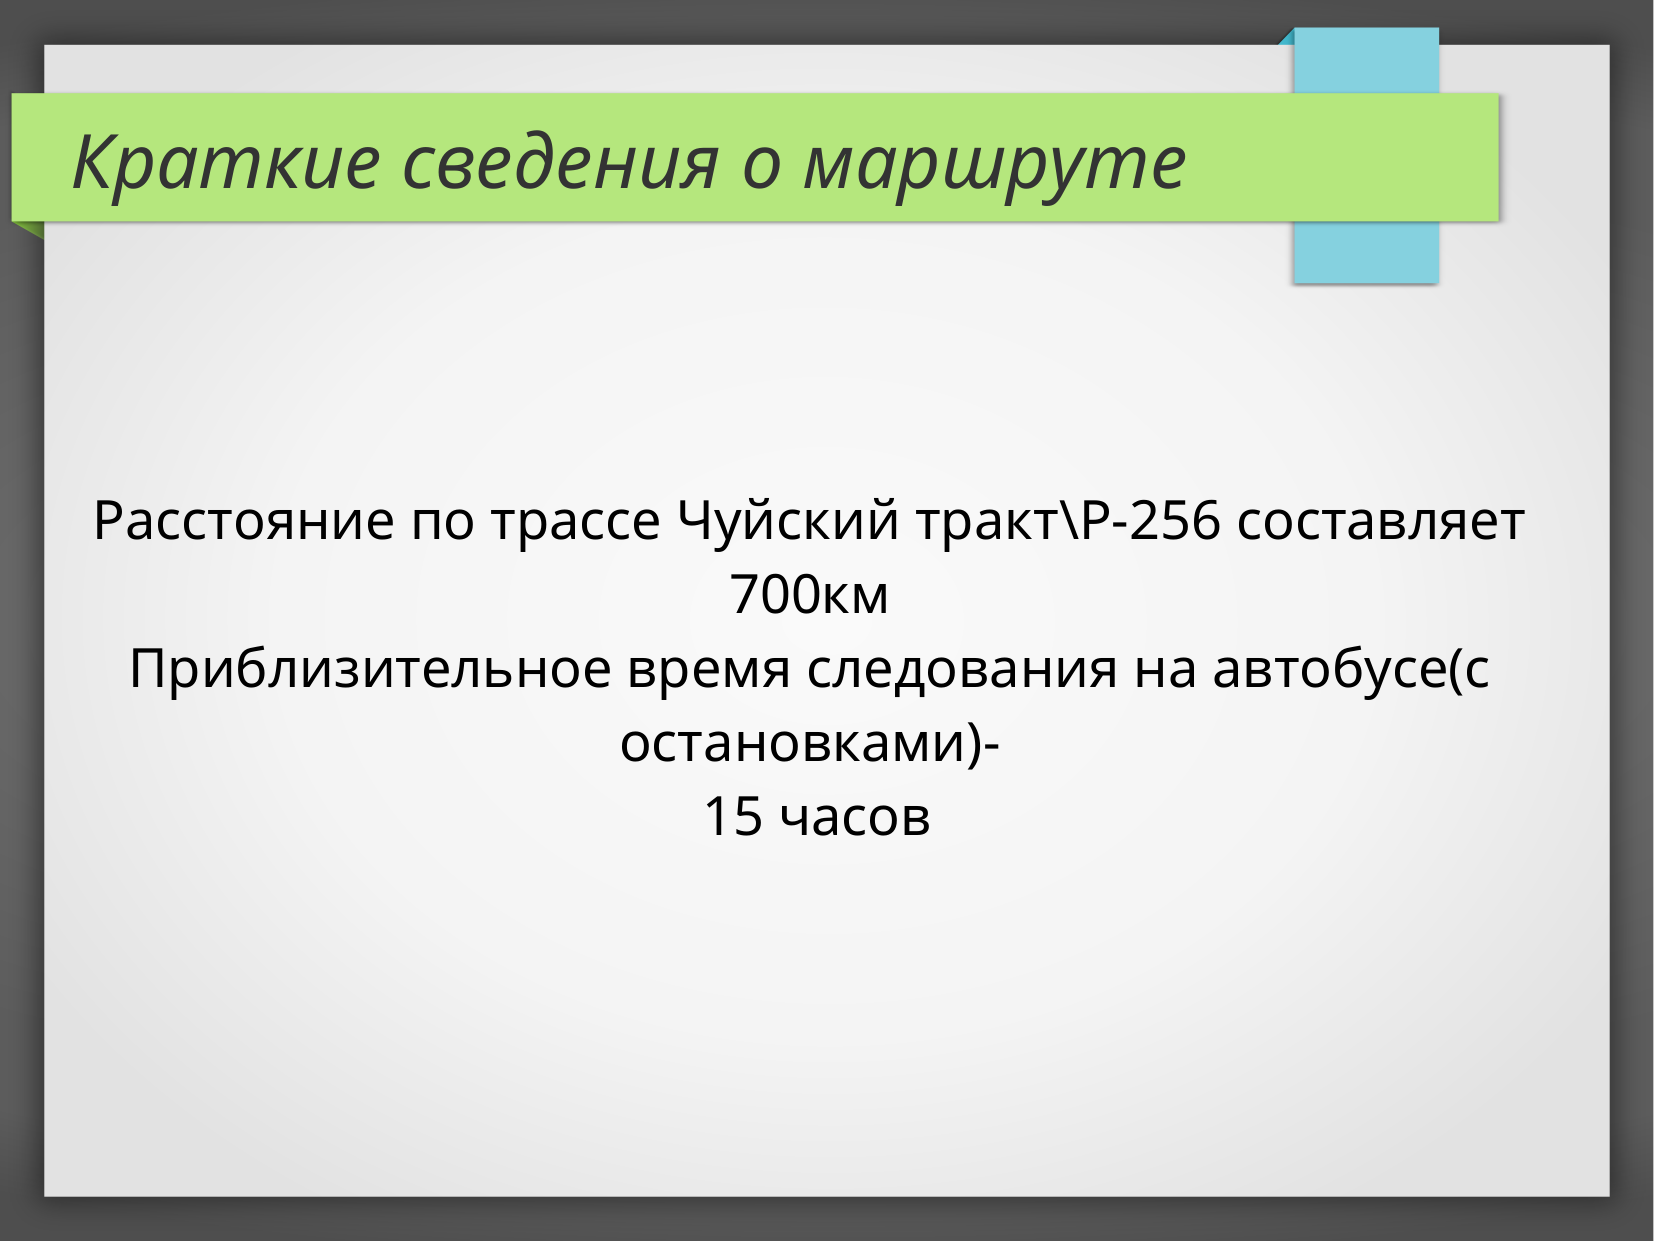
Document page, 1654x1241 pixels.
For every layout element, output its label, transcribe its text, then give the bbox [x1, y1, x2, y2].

subtitle Расстояние по трассе Чуйский тракт\Р-256 составляет 700км Приблизительное время следования на автобусе(с остановками)- 15 часов [82, 343, 1538, 1063]
picture [0, 0, 1654, 1241]
title Краткие сведения о маршруте [70, 106, 1229, 213]
